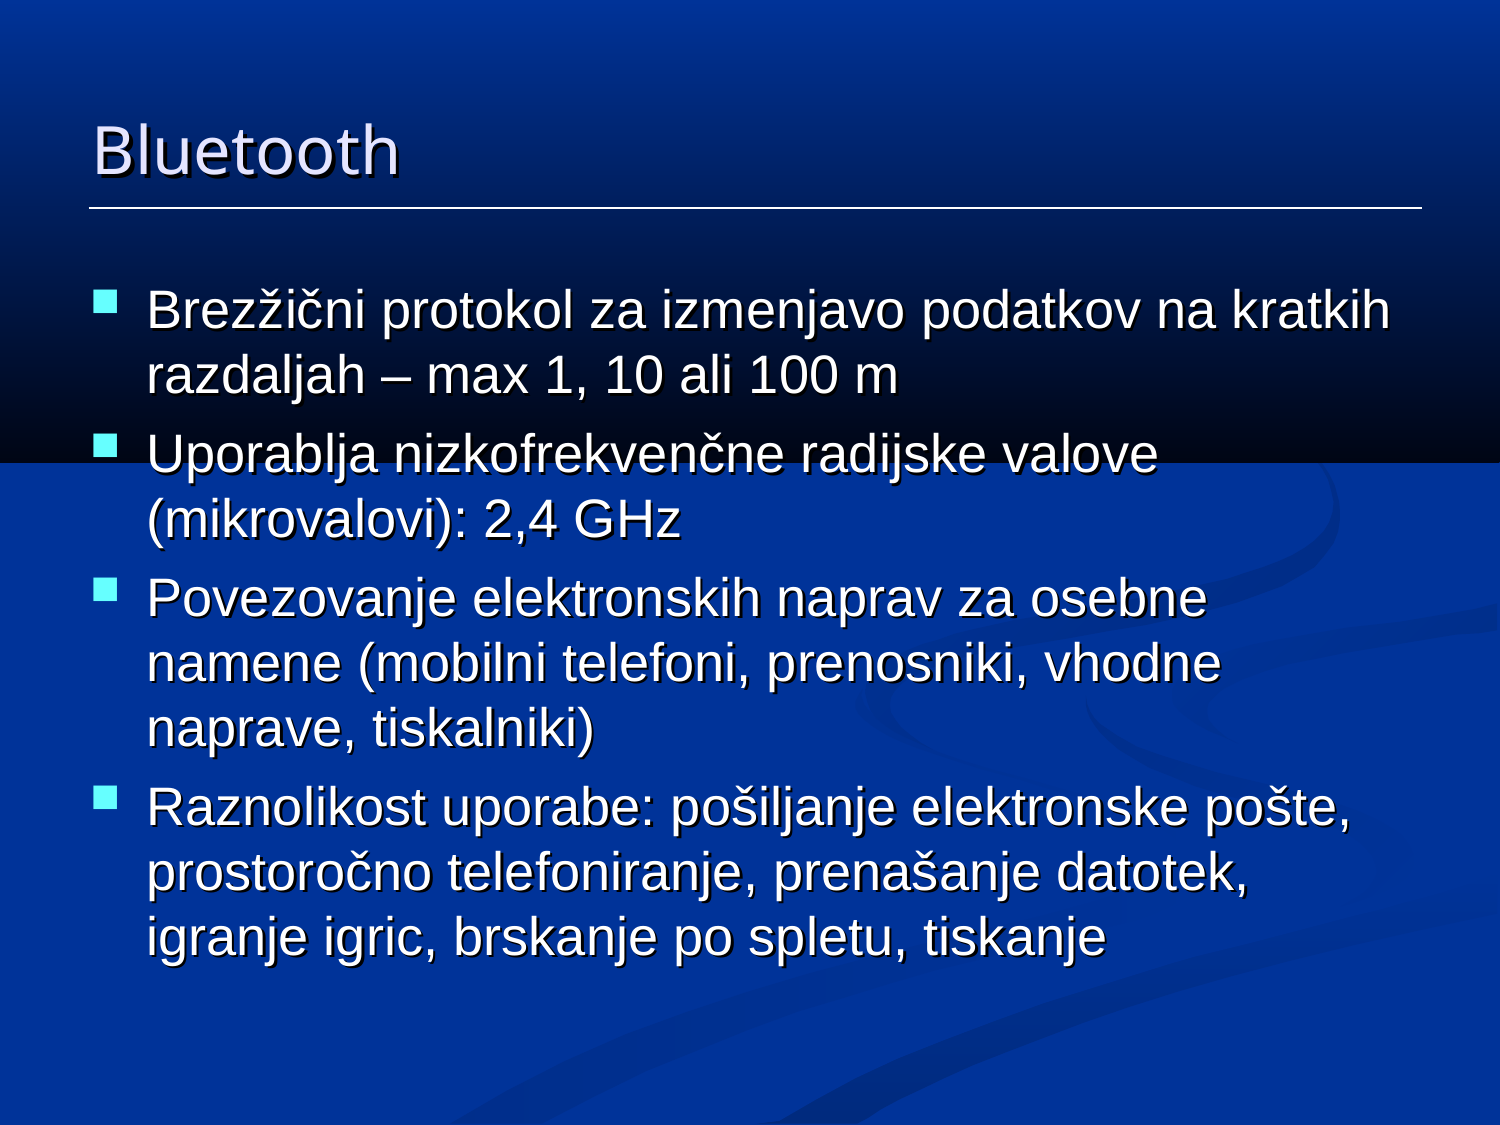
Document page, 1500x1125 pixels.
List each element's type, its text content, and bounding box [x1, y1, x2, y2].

text_box Bluetooth [76, 54, 1352, 242]
list Brezžični protokol za izmenjavo podatkov na kratkih razdaljah – max 1, 10 ali 100 m Uporablja nizkofrekvenčne radijske valove (mikrovalovi): 2,4 GHz Povezovanje elektronskih naprav za osebne namene (mobilni telefoni, prenosniki, vhodne naprave, tiskalniki) Raznolikost uporabe: pošiljanje elektronske pošte, prostoročno telefoniranje, prenašanje datotek, igranje igric, brskanje po spletu, tiskanje [75, 267, 1426, 1071]
